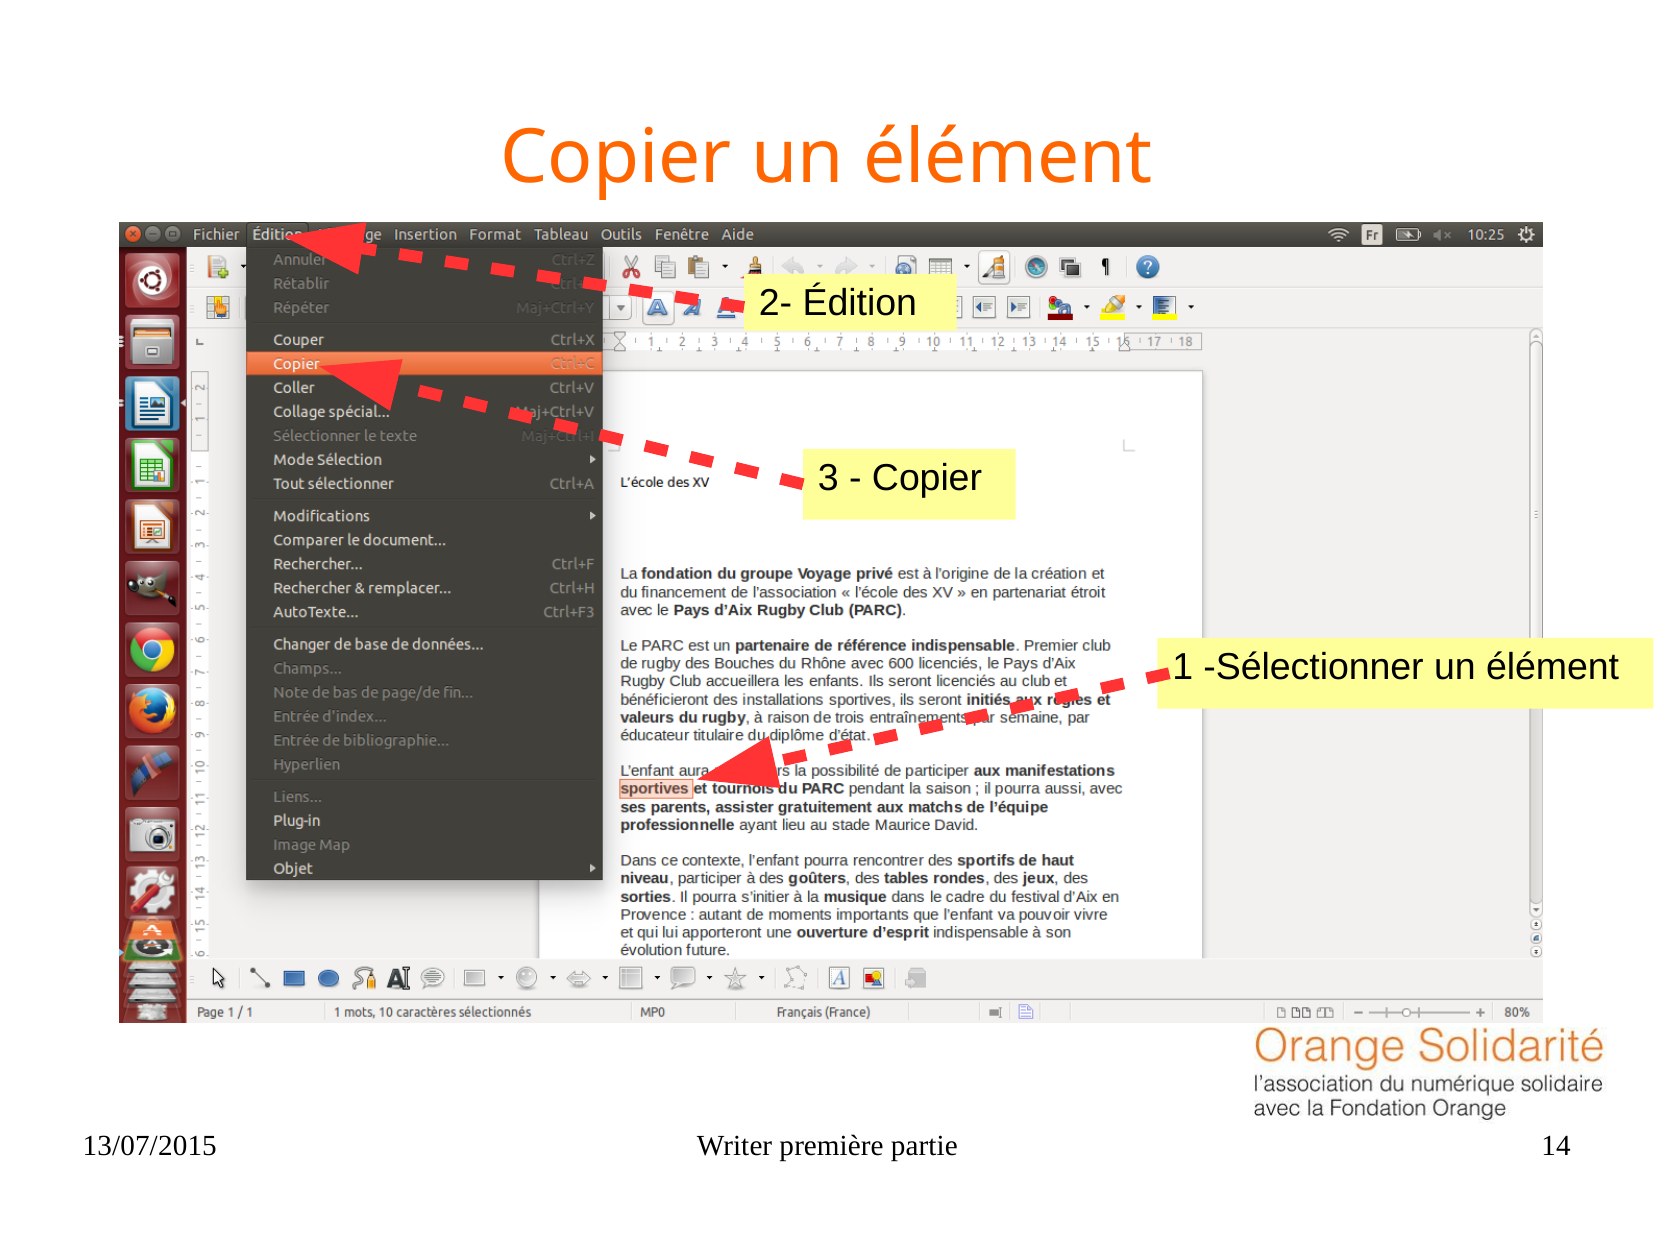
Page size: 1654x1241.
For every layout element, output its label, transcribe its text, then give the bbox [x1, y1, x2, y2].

text_box 1 -Sélectionner un élément [1157, 637, 1654, 709]
picture [119, 222, 1543, 1023]
text_box 2- Édition [744, 273, 957, 331]
picture [1254, 1027, 1607, 1126]
title Copier un élément [82, 49, 1571, 257]
text_box 3 - Copier [803, 448, 1016, 520]
